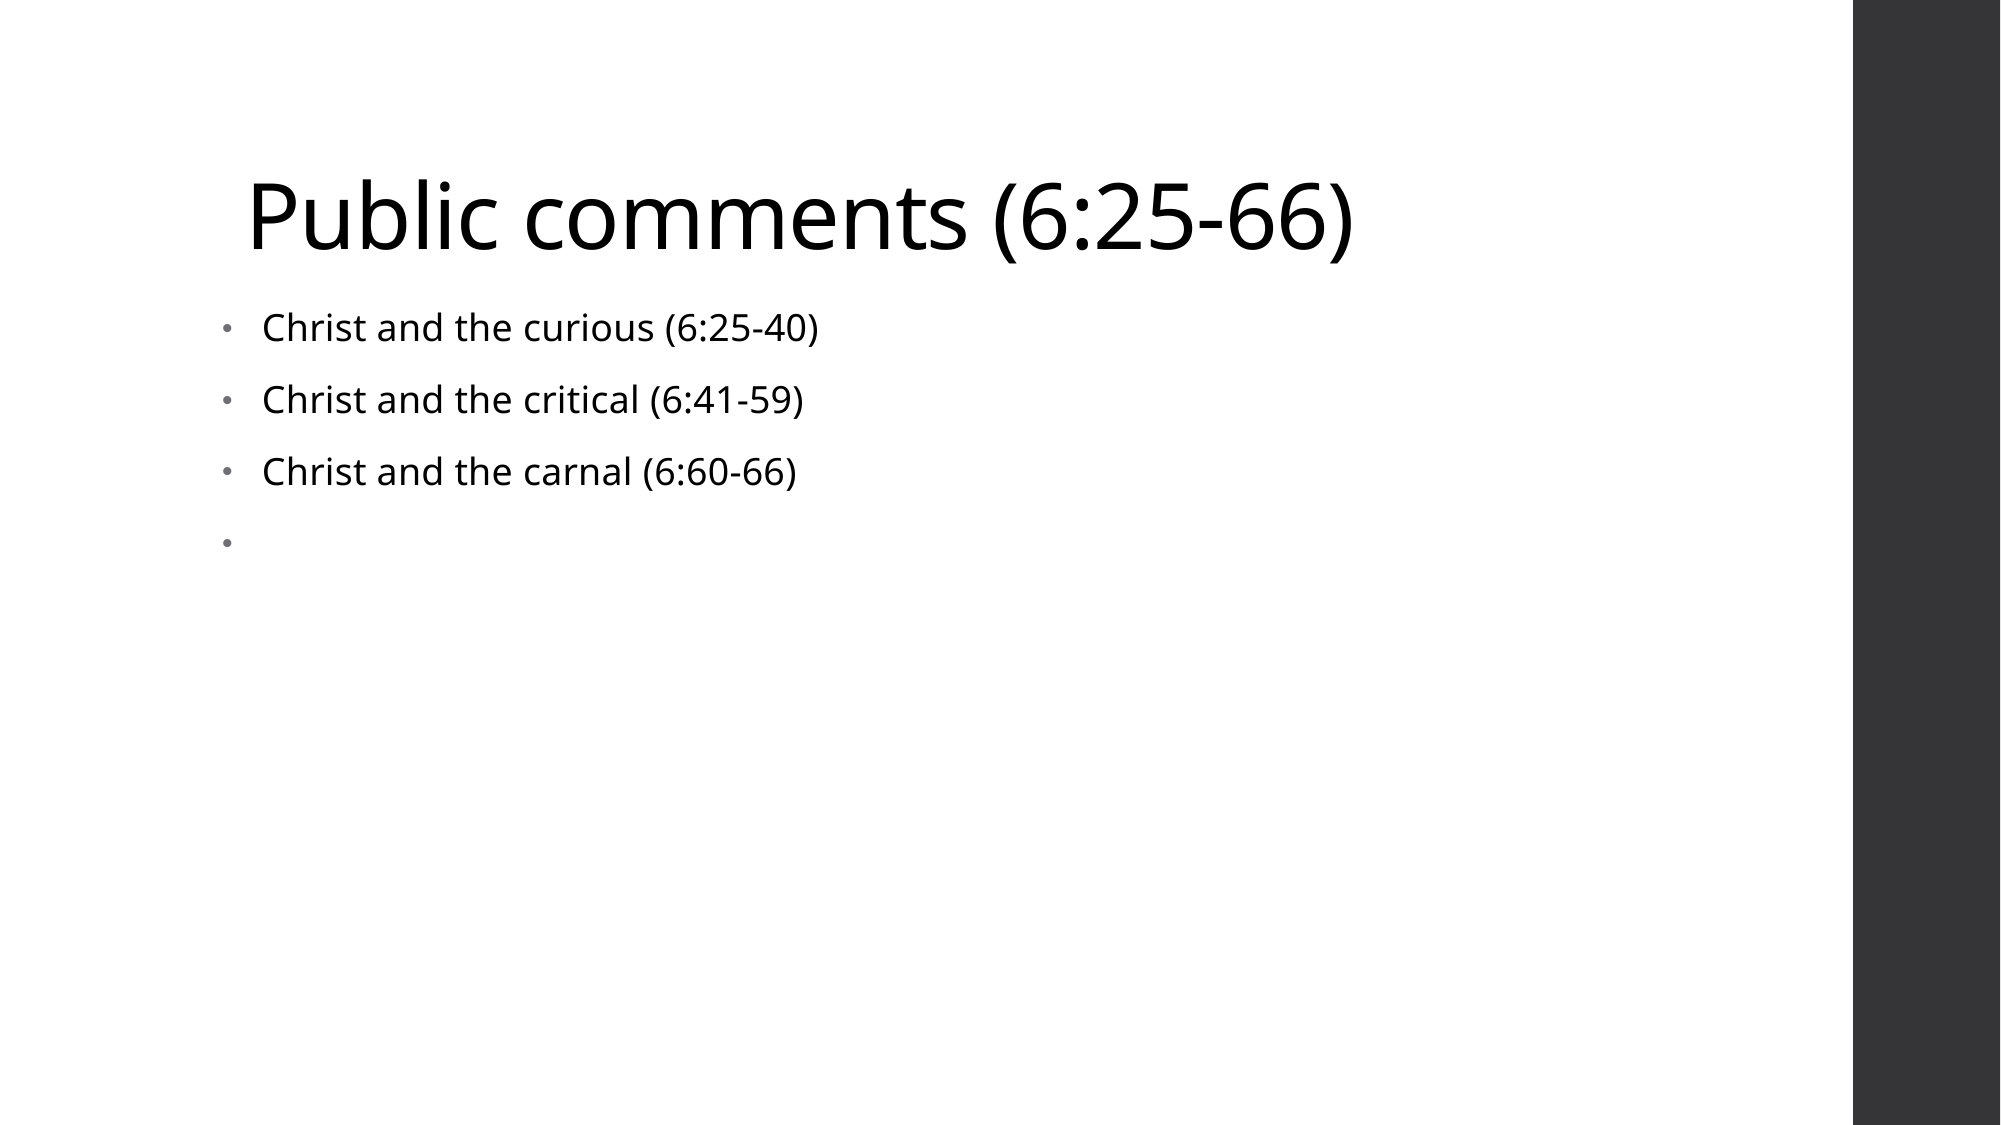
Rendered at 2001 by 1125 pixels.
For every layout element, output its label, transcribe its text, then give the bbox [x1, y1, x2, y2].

list Christ and the curious (6:25-40) Christ and the critical (6:41-59) Christ and the carnal (6:60-66) [206, 299, 1617, 1014]
title Public comments (6:25-66) [206, 60, 1797, 278]
